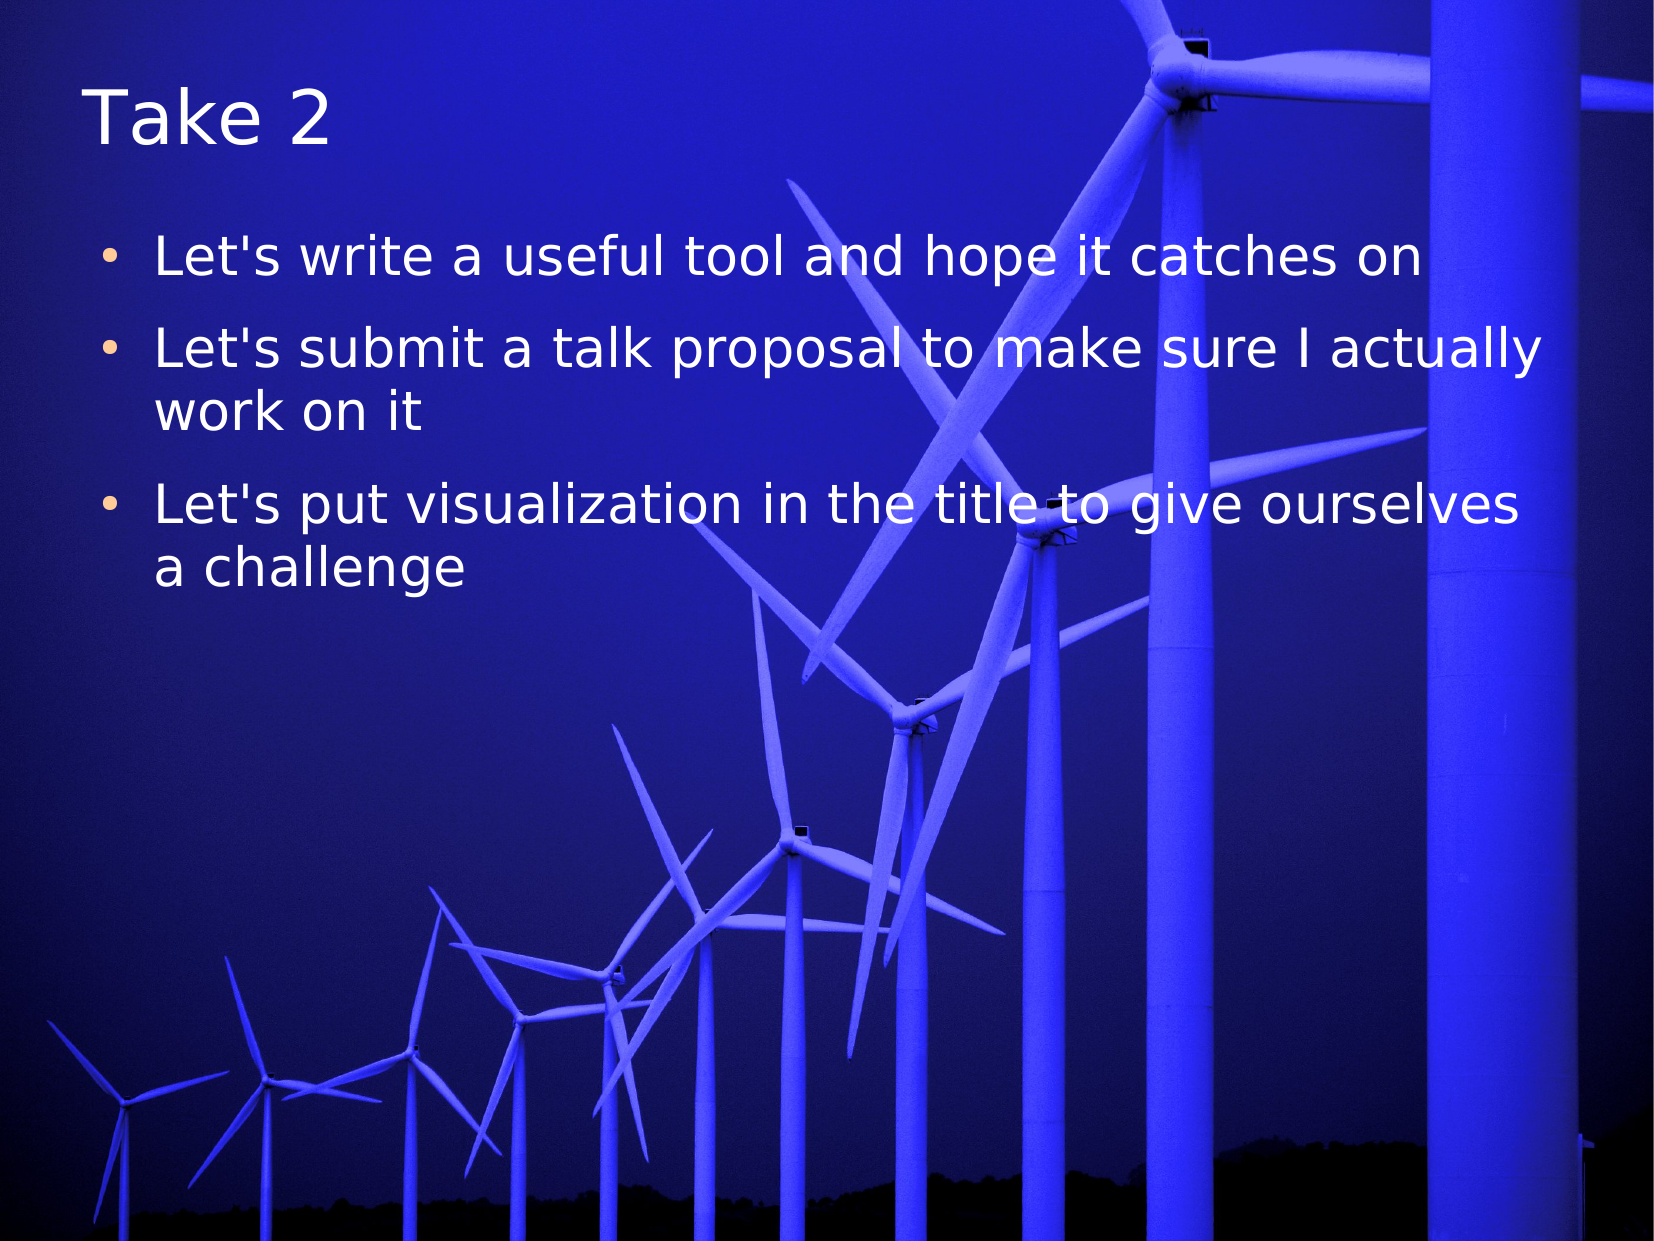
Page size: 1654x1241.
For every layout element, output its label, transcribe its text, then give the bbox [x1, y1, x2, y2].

list Let's write a useful tool and hope it catches on Let's submit a talk proposal to make sure I actually work on it Let's put visualization in the title to give ourselves a challenge [82, 225, 1571, 1094]
picture [0, 0, 1654, 1241]
title Take 2 [82, 49, 1571, 188]
